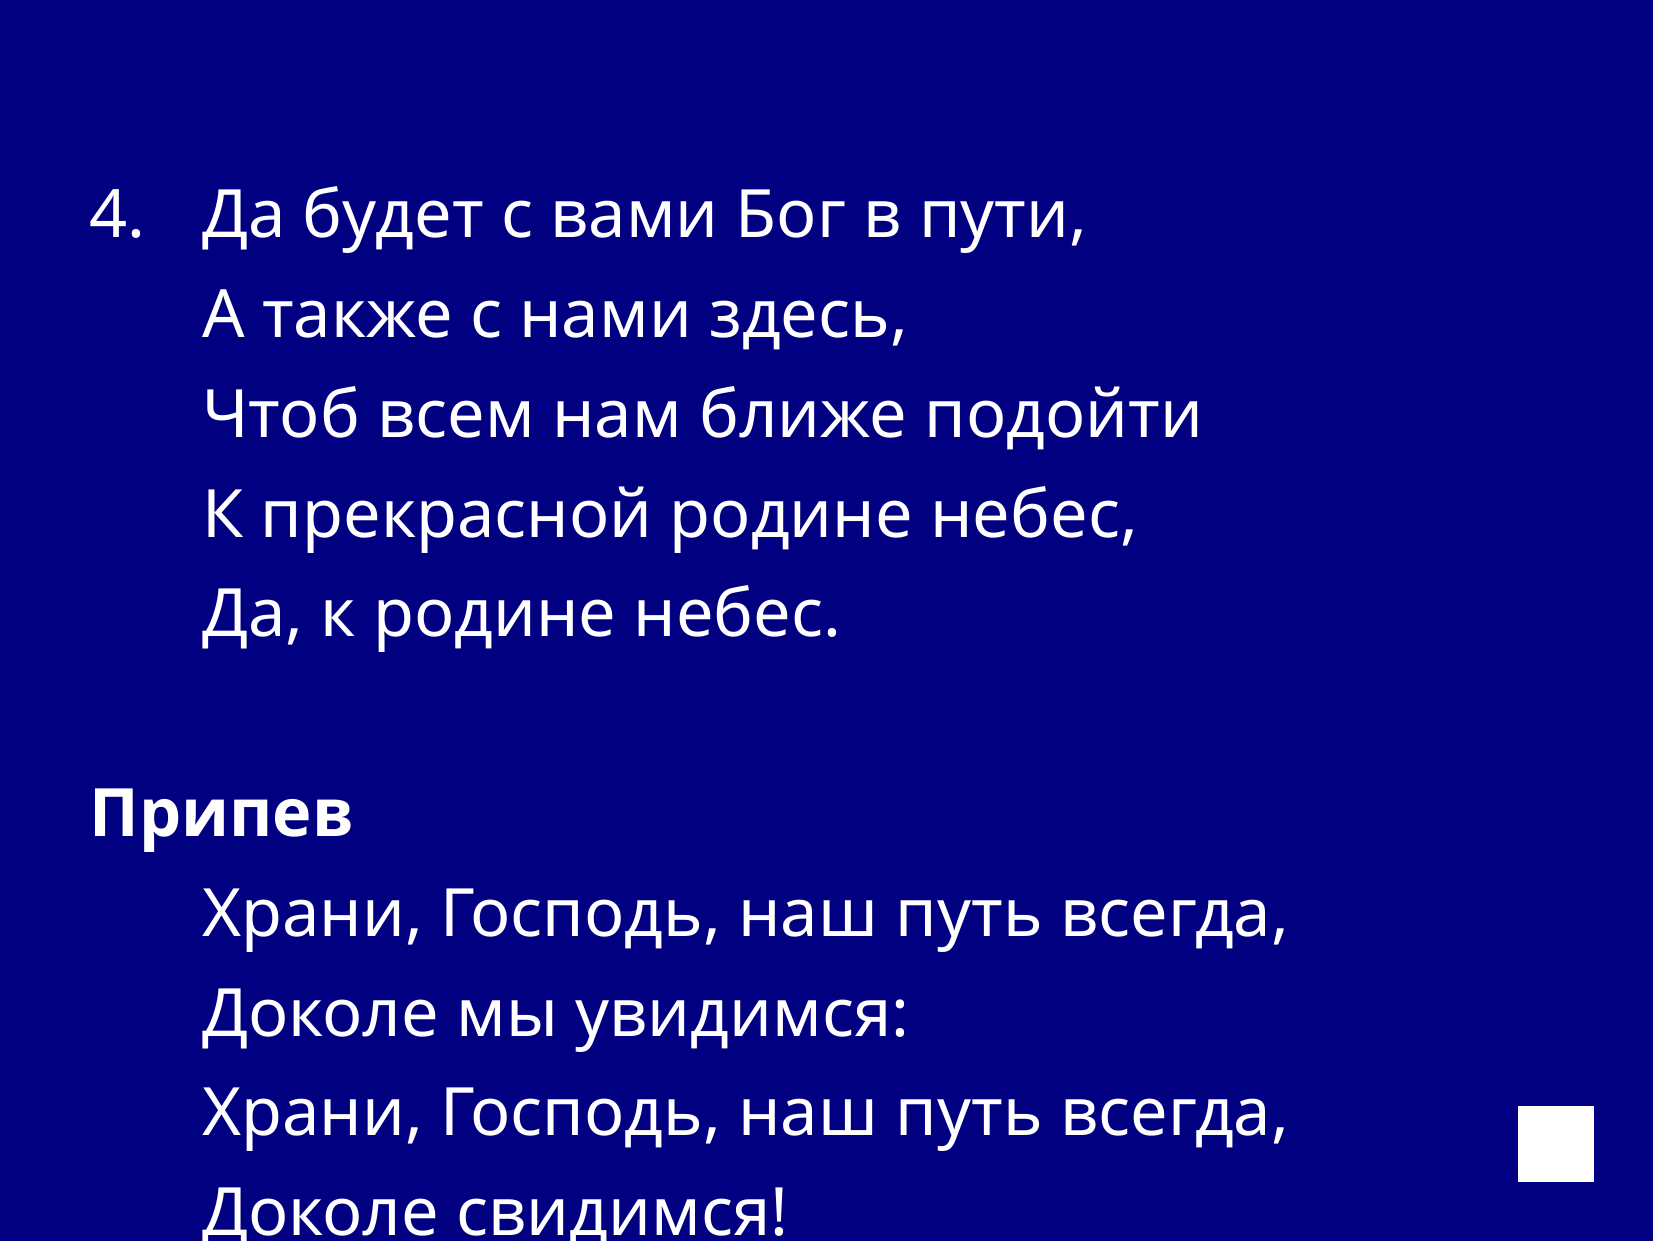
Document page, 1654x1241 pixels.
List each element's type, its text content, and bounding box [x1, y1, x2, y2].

text_box [1518, 1106, 1594, 1182]
text_box 4. Да будет с вами Бог в пути, А также с нами здесь, Чтоб всем нам ближе подойти К прекрасной родине небес, Да, к родине небес. Припев Храни, Господь, наш путь всегда, Доколе мы увидимся: Храни, Господь, наш путь всегда, Доколе свидимся! [75, 150, 1576, 1163]
